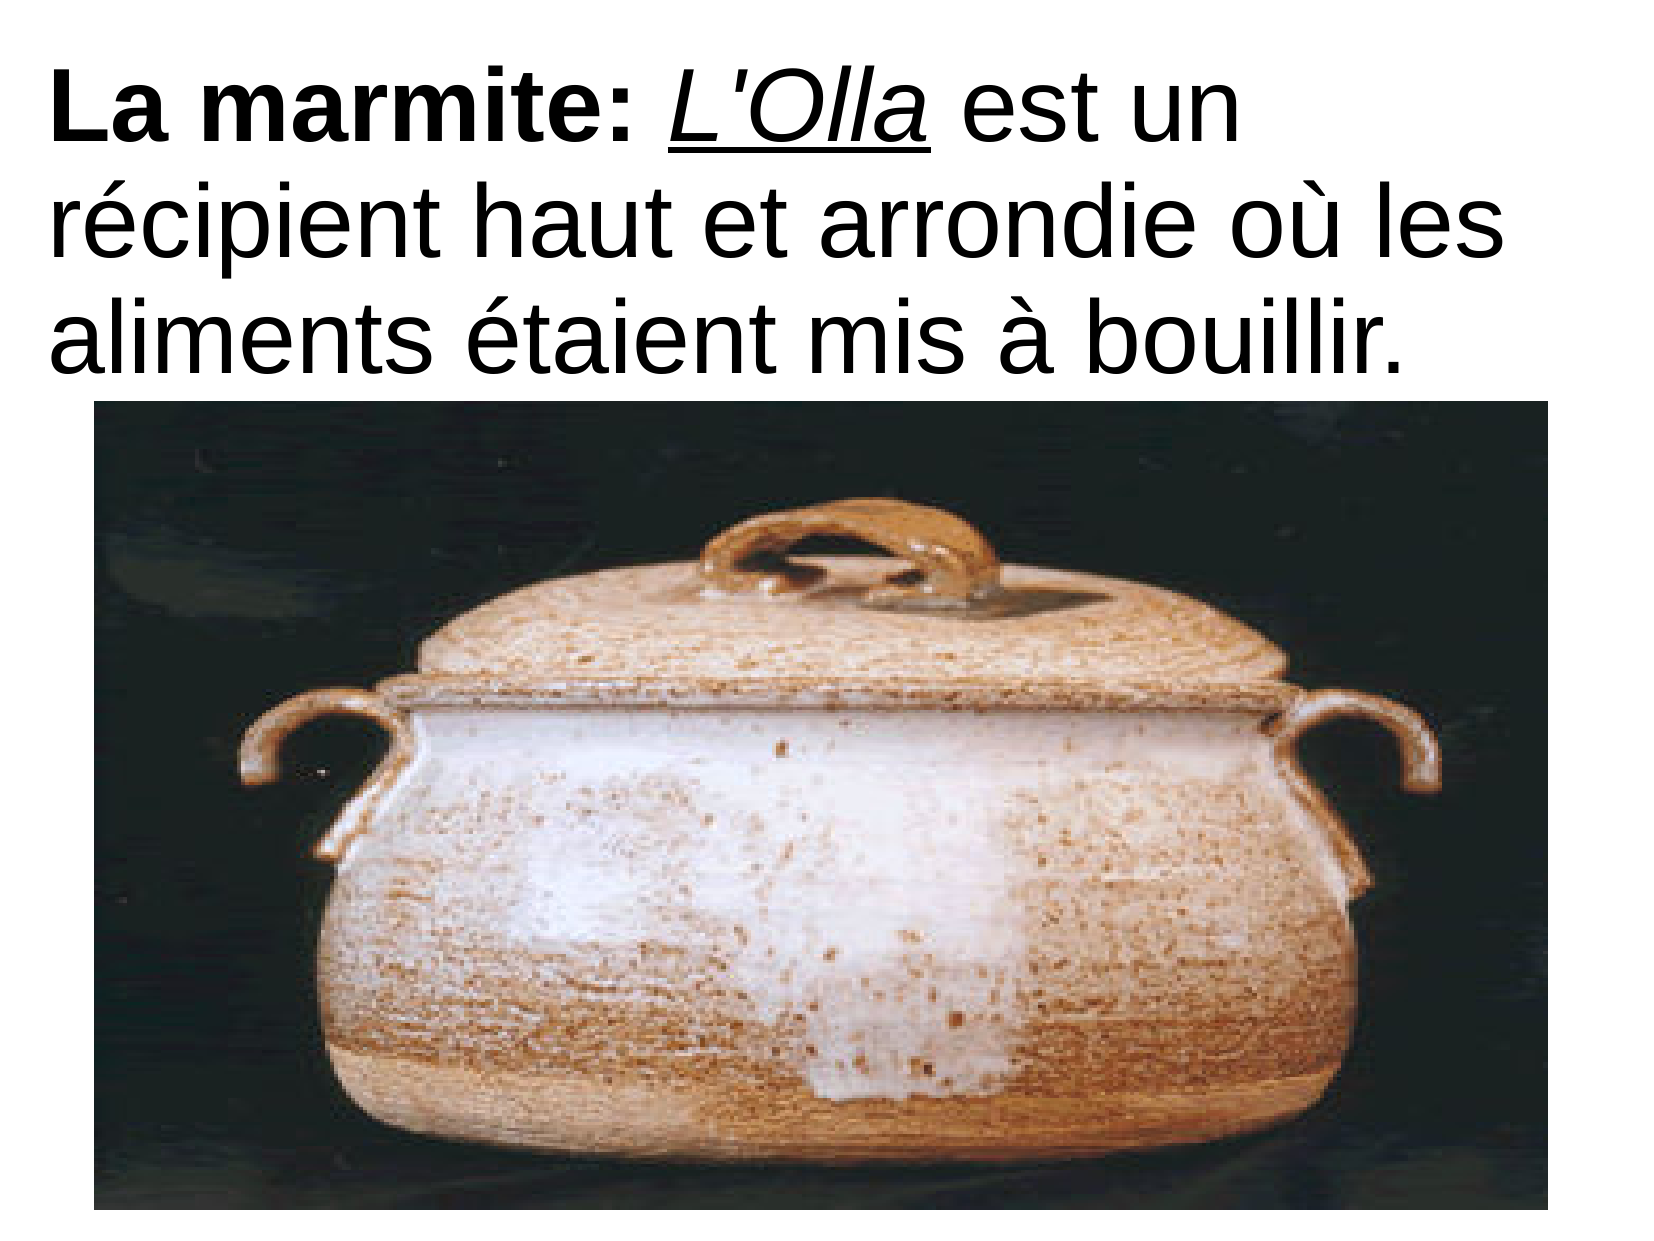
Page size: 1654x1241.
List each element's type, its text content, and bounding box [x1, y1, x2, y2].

picture [94, 401, 1548, 1210]
list La marmite: L'Olla est un récipient haut et arrondie où les aliments étaient mis à bouillir. [47, 47, 1560, 638]
